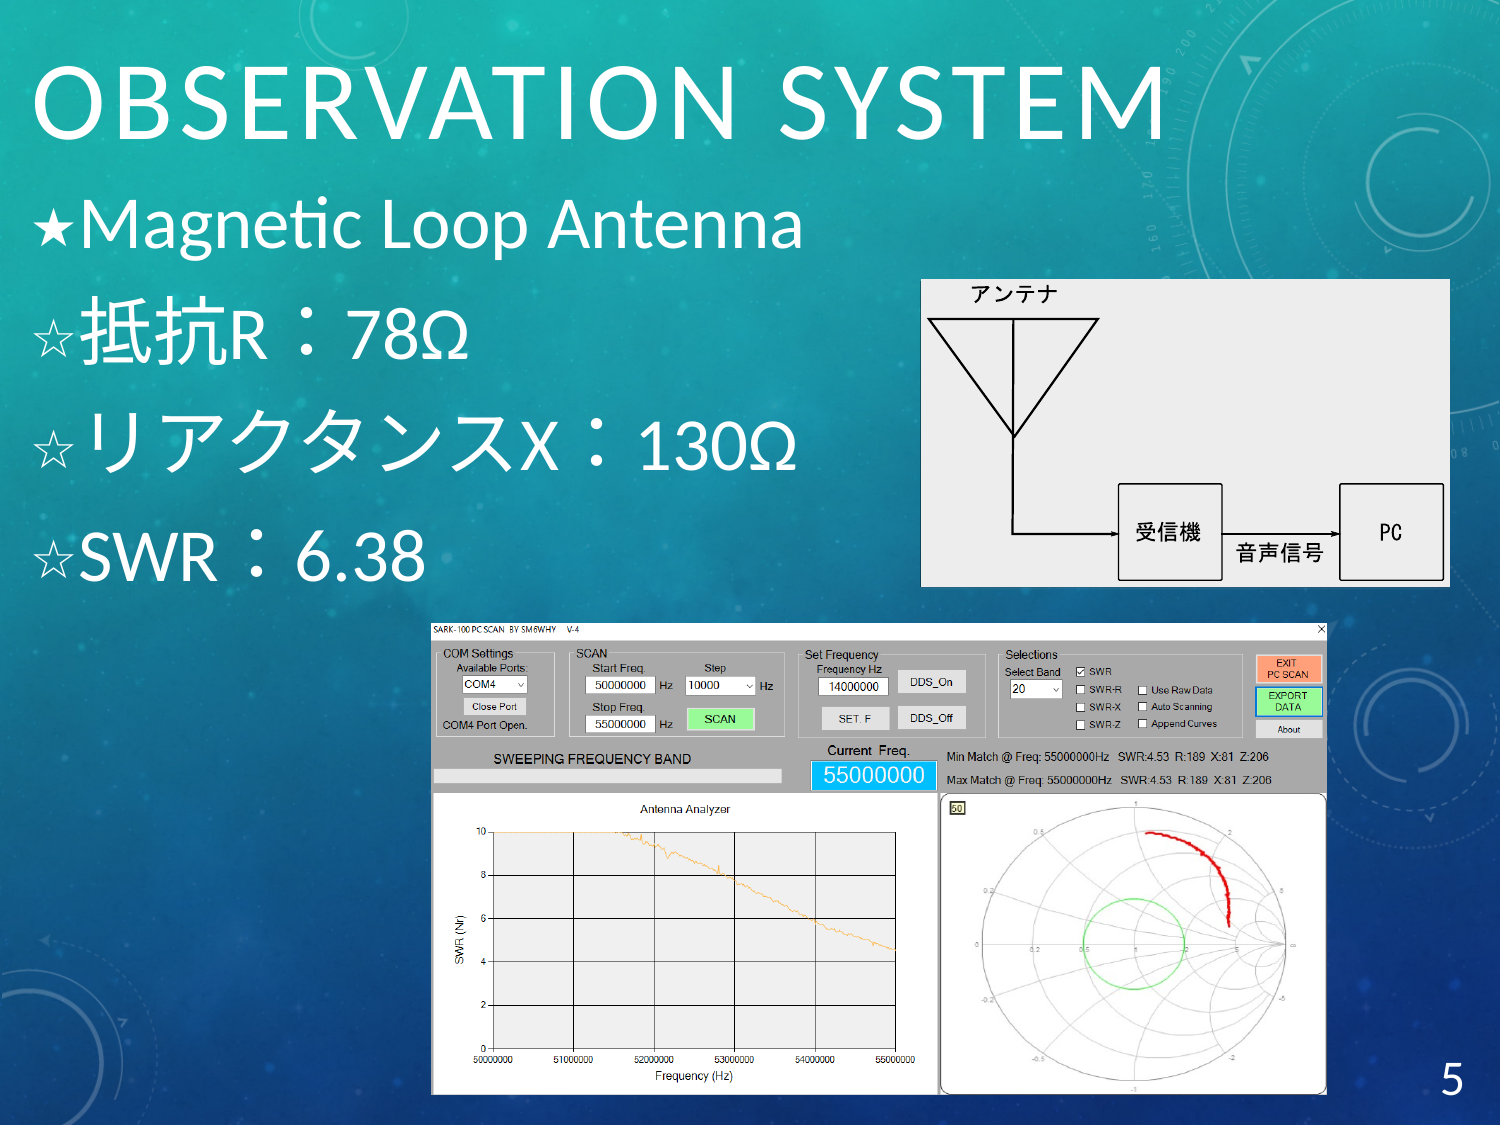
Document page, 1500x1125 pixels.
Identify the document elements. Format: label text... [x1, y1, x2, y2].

picture [0, 0, 1500, 1125]
list Magnetic Loop Antenna 抵抗R：78Ω リアクタンスX：130Ω SWR：6.38 [16, 149, 1291, 621]
slide_number <番号> [1411, 1043, 1480, 1106]
title Observation system [16, 16, 1292, 173]
